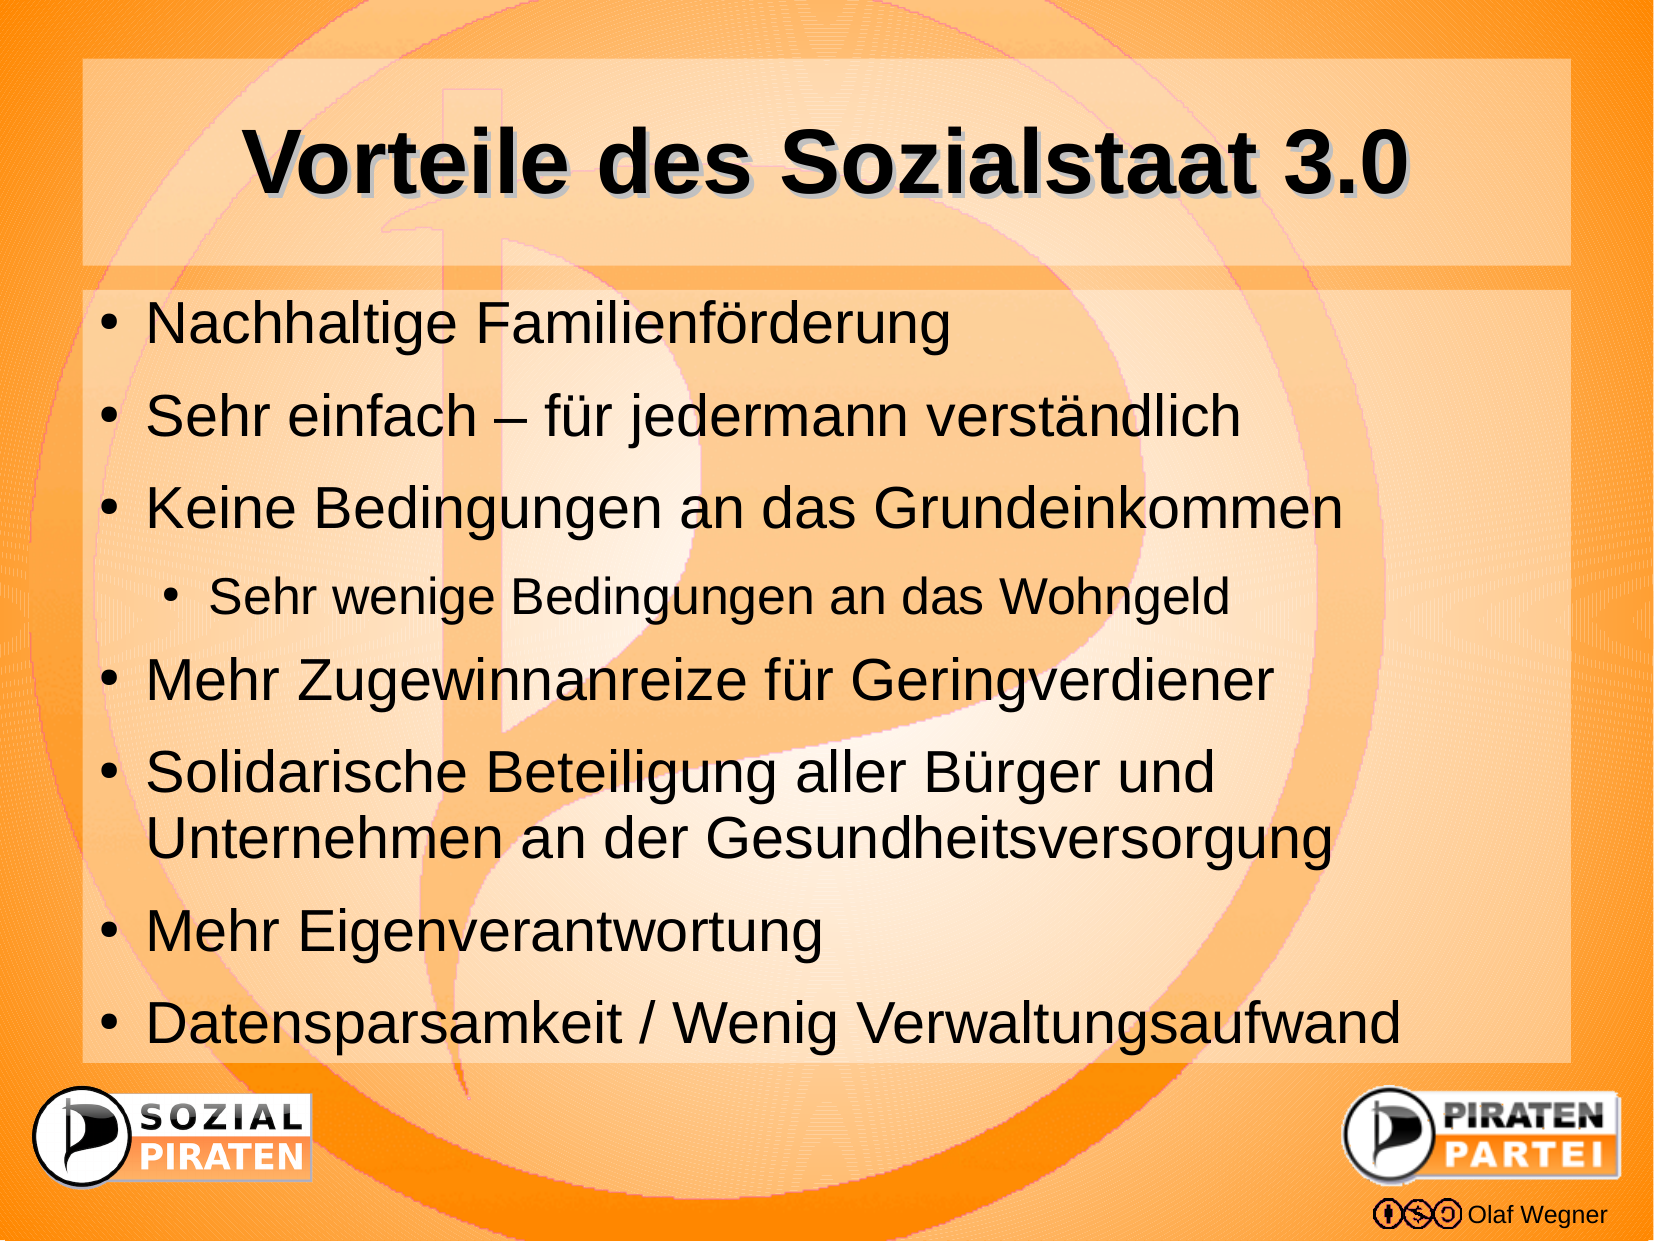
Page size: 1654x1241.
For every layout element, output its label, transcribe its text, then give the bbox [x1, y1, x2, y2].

title Vorteile des Sozialstaat 3.0 [82, 58, 1571, 266]
picture [29, 0, 1623, 1241]
list Nachhaltige Familienförderung Sehr einfach – für jedermann verständlich Keine Bedingungen an das Grundeinkommen Sehr wenige Bedingungen an das Wohngeld Mehr Zugewinnanreize für Geringverdiener Solidarische Beteiligung aller Bürger und Unternehmen an der Gesundheitsversorgung Mehr Eigenverantwortung Datensparsamkeit / Wenig Verwaltungsaufwand [82, 290, 1571, 1063]
text_box Olaf Wegner [1452, 1193, 1623, 1237]
